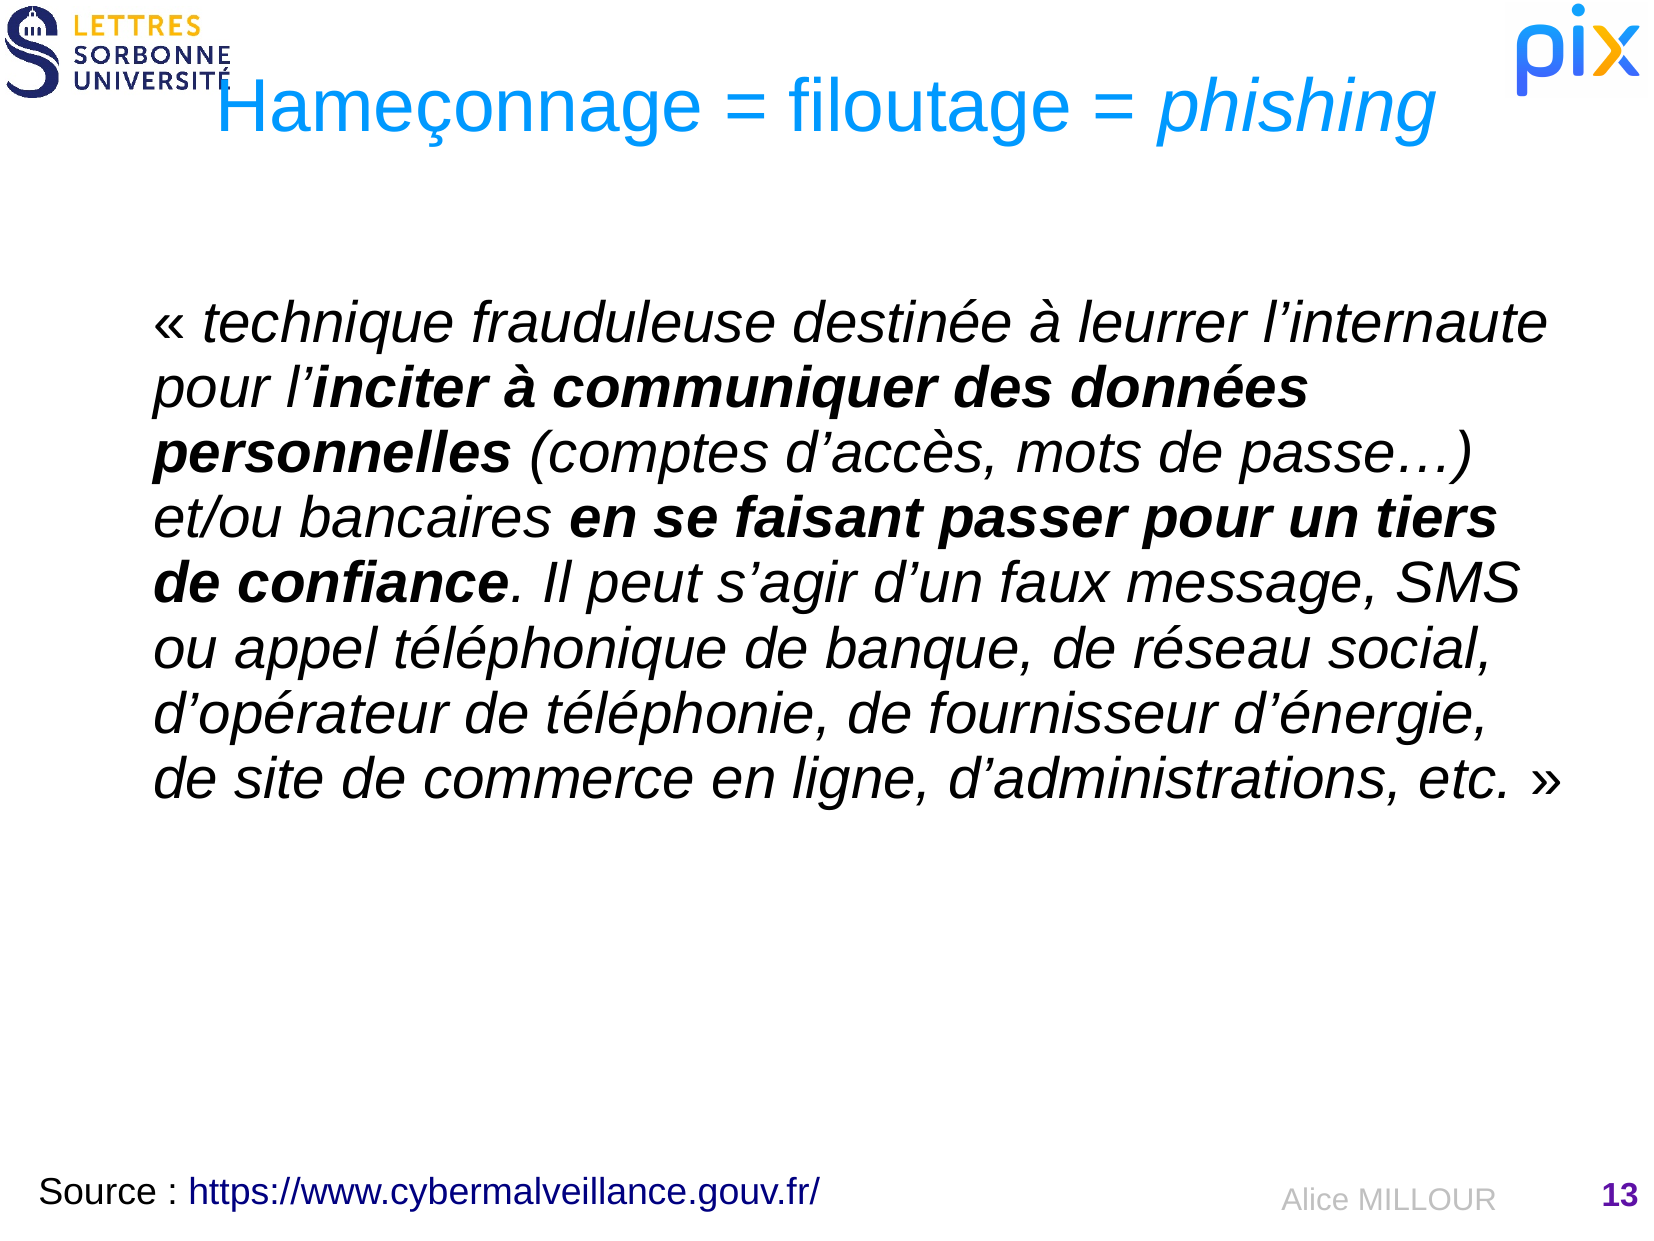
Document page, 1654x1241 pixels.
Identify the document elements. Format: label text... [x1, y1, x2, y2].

picture [5, 6, 82, 98]
text_box Source : https://www.cybermalveillance.gouv.fr/ [23, 1163, 1400, 1241]
list « technique frauduleuse destinée à leurrer l’internaute pour l’inciter à communiquer des données personnelles (comptes d’accès, mots de passe…) et/ou bancaires en se faisant passer pour un tiers de confiance. Il peut s’agir d’un faux message, SMS ou appel téléphonique de banque, de réseau social, d’opérateur de téléphonie, de fournisseur d’énergie, de site de commerce en ligne, d’administrations, etc. » [82, 290, 1571, 1010]
picture [1571, 2, 1648, 98]
title Hameçonnage = filoutage = phishing [82, 2, 1571, 210]
